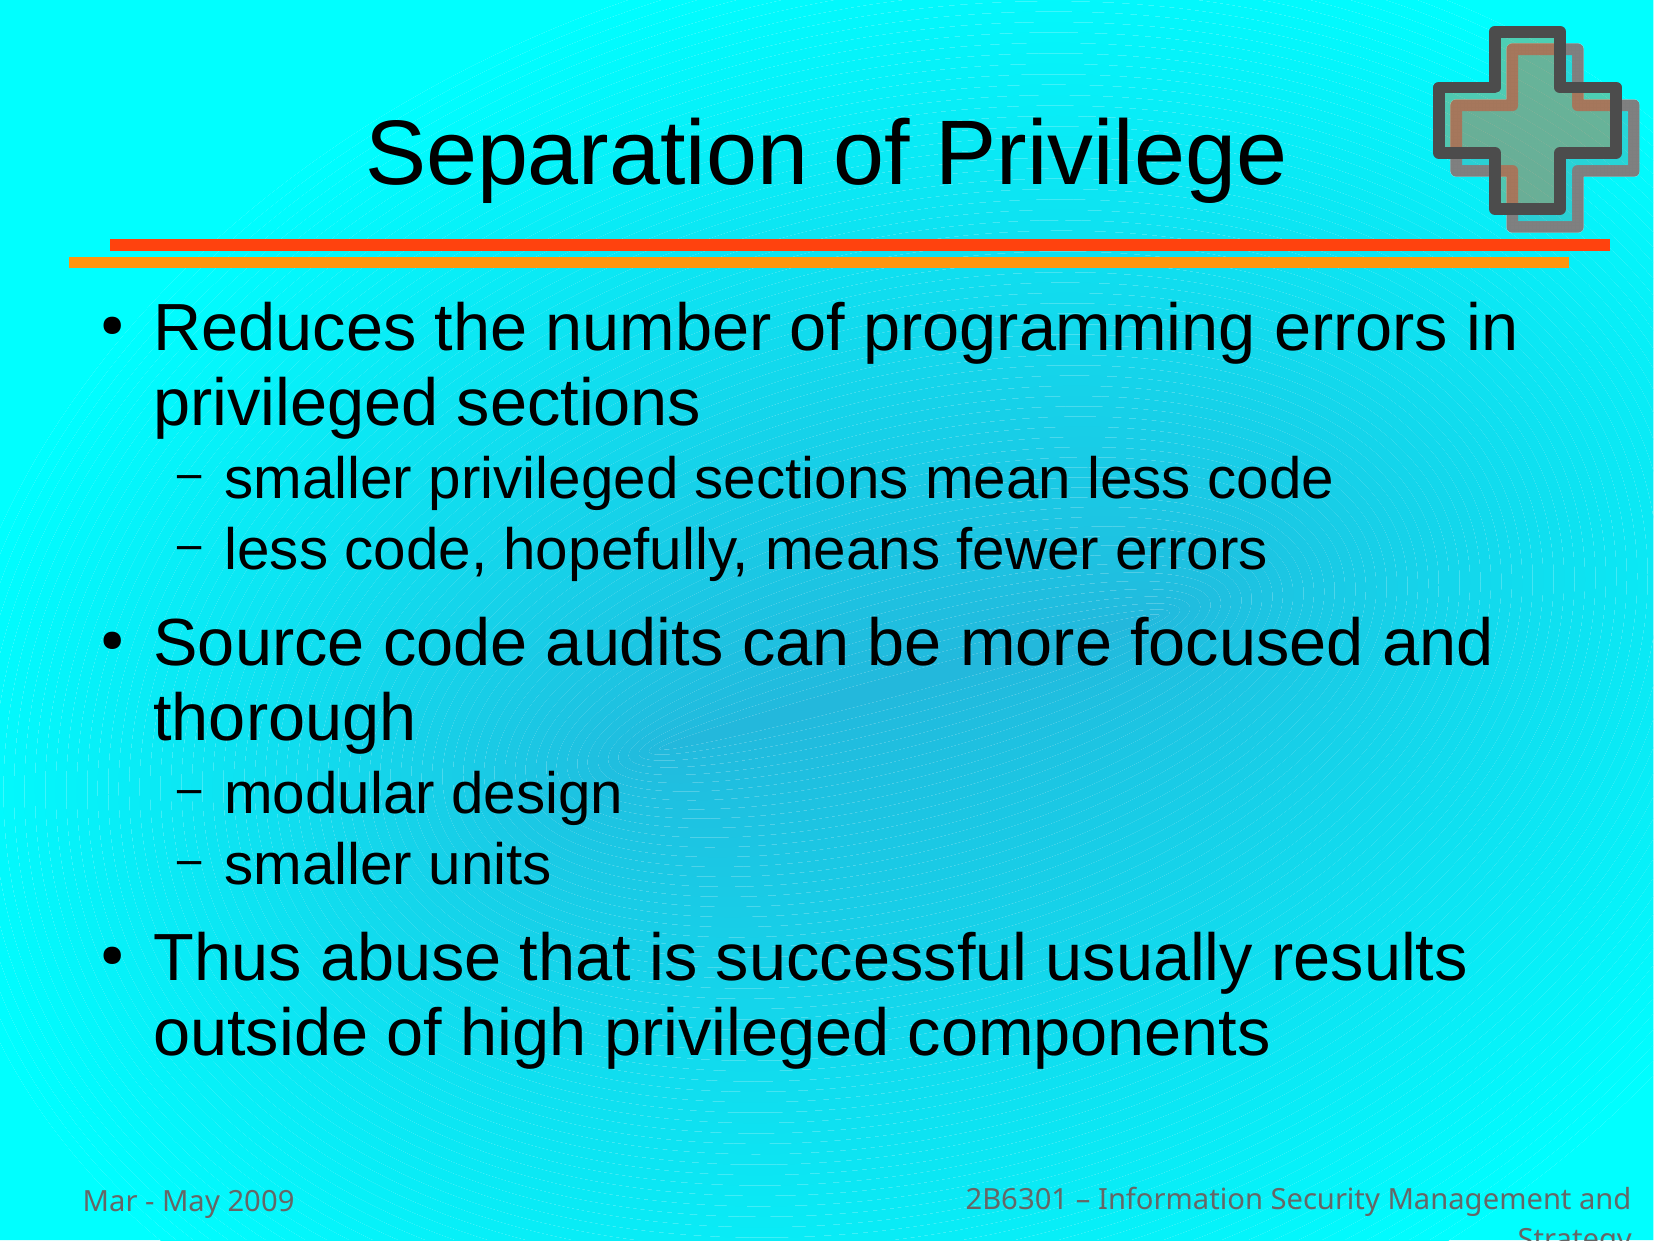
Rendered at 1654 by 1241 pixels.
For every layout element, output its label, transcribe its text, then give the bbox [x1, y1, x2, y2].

title Separation of Privilege [82, 49, 1571, 257]
list Reduces the number of programming errors in privileged sections smaller privileged sections mean less code less code, hopefully, means fewer errors Source code audits can be more focused and thorough modular design smaller units Thus abuse that is successful usually results outside of high privileged components [82, 290, 1571, 1150]
